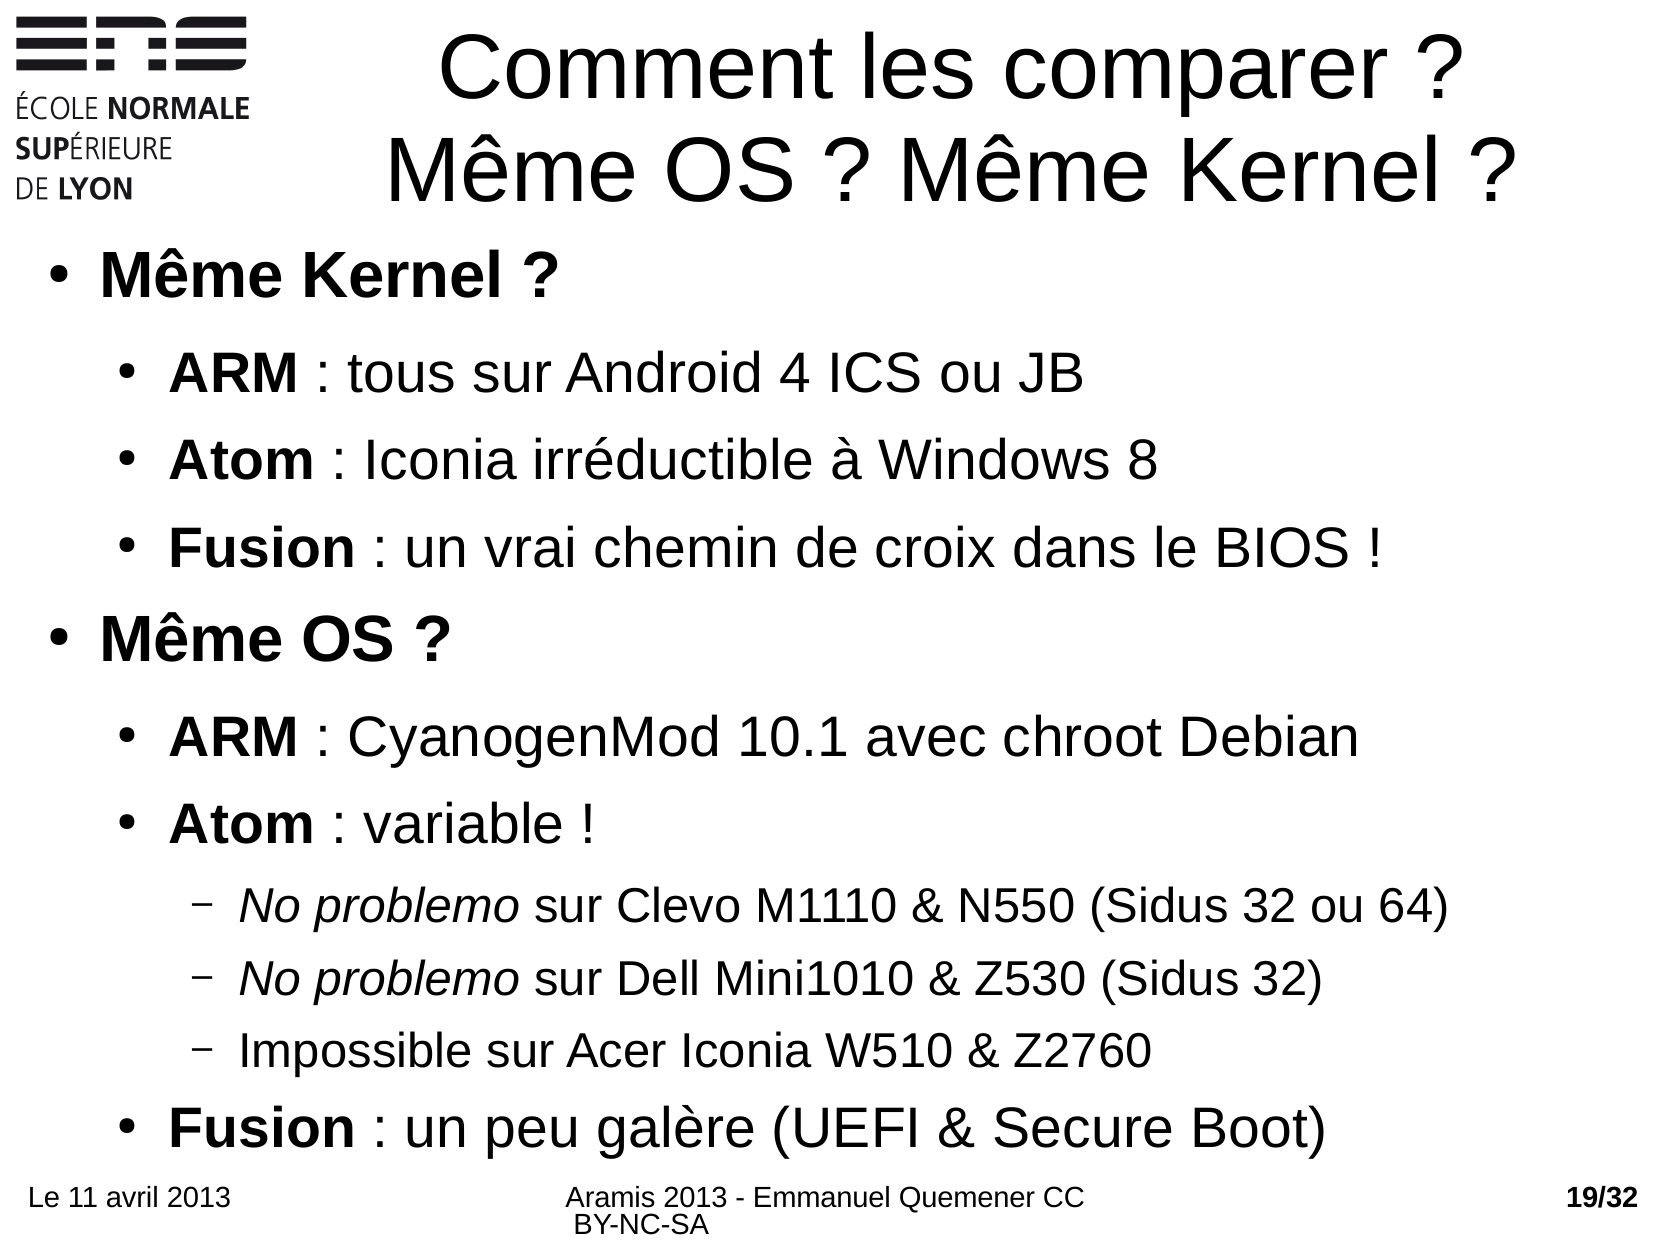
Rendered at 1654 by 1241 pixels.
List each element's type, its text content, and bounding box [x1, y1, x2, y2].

list Même Kernel ? ARM : tous sur Android 4 ICS ou JB Atom : Iconia irréductible à Windows 8 Fusion : un vrai chemin de croix dans le BIOS ! Même OS ? ARM : CyanogenMod 10.1 avec chroot Debian Atom : variable ! No problemo sur Clevo M1110 & N550 (Sidus 32 ou 64) No problemo sur Dell Mini1010 & Z530 (Sidus 32) Impossible sur Acer Iconia W510 & Z2760 Fusion : un peu galère (UEFI & Secure Boot) [30, 238, 1636, 1171]
picture [0, 0, 250, 237]
title Comment les comparer ? Même OS ? Même Kernel ? [250, 0, 1654, 237]
